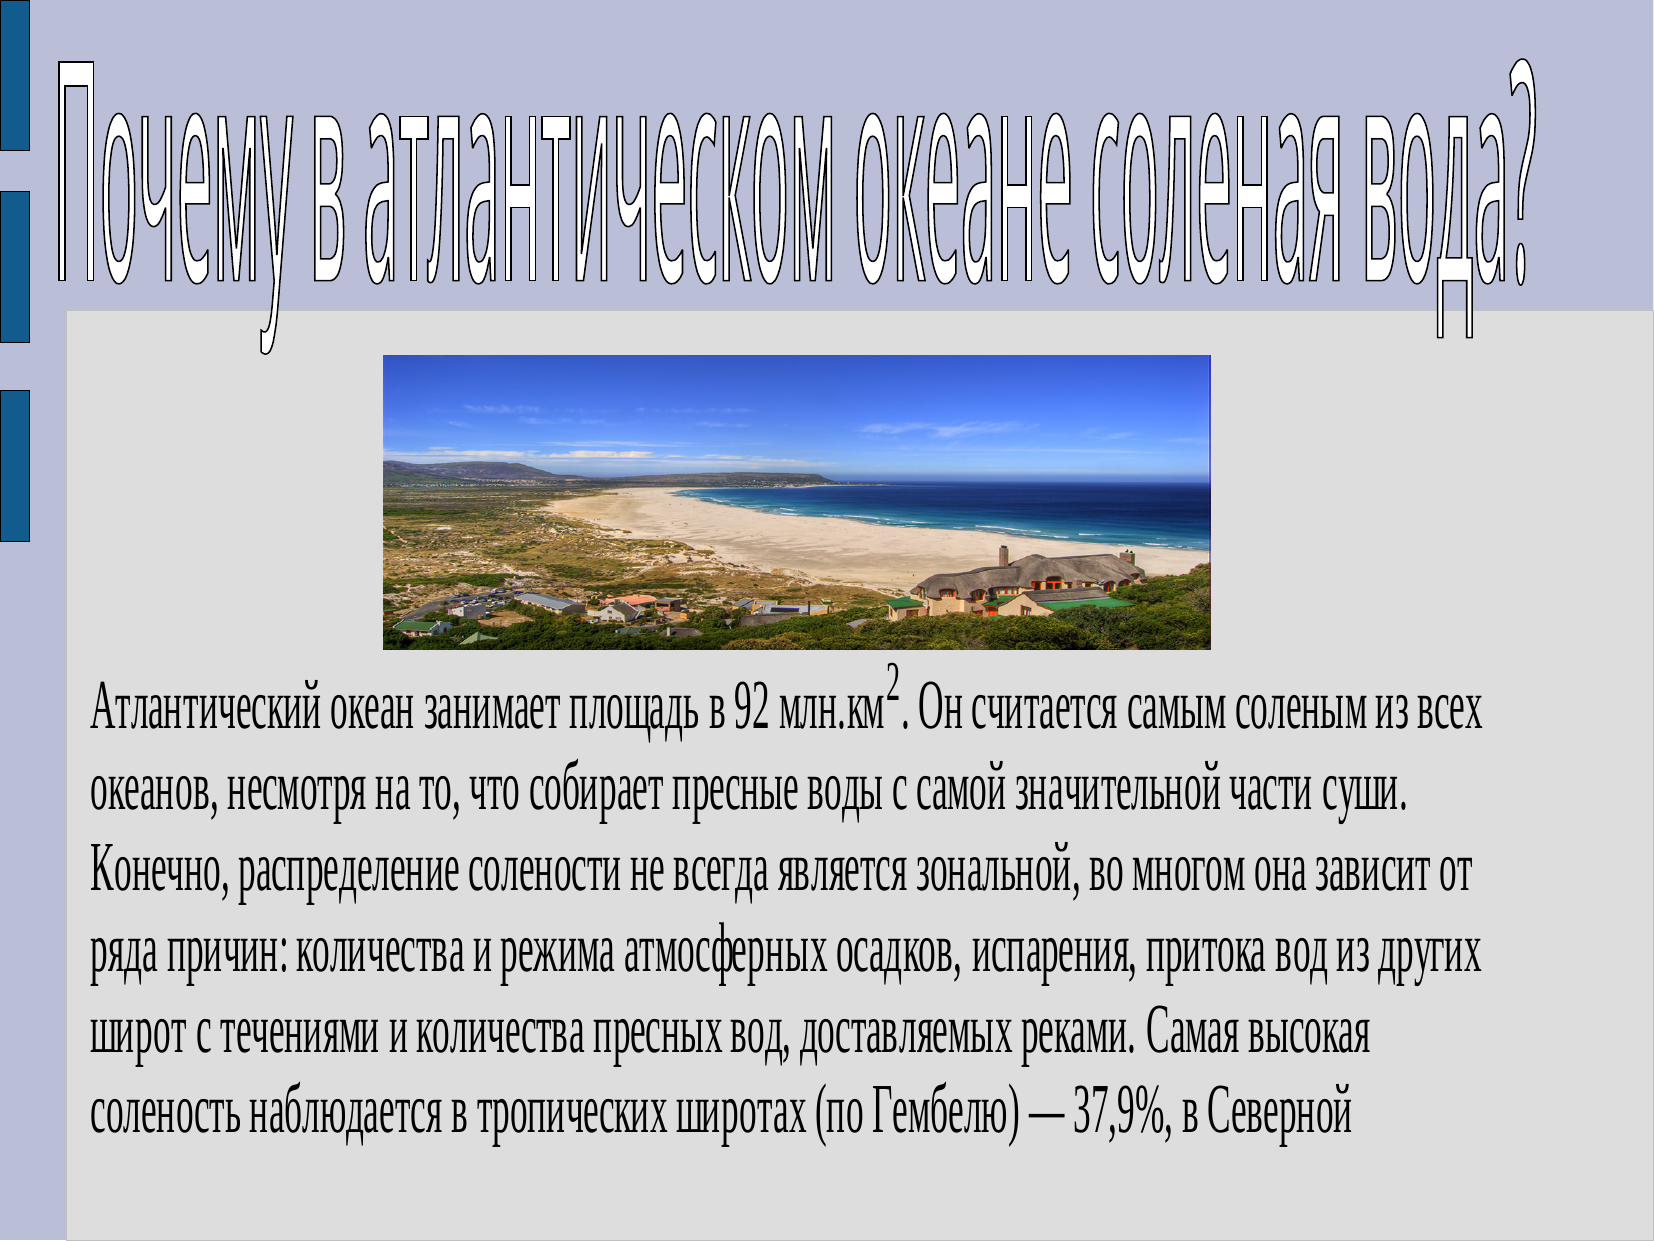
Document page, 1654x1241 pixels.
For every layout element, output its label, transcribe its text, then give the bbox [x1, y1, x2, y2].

text_box Почему в атлантическом океане соленая вода? [505, 116, 536, 281]
text_box Почему в атлантическом океане соленая вода? [897, 116, 926, 281]
text_box Почему в атлантическом океане соленая вода? [142, 116, 172, 281]
text_box Почему в атлантическом океане соленая вода? [1309, 116, 1339, 281]
text_box Почему в атлантическом океане соленая вода? [1001, 116, 1032, 281]
text_box Почему в атлантическом океане соленая вода? [260, 116, 293, 355]
text_box Почему в атлантическом океане соленая вода? [365, 113, 394, 284]
text_box Почему в атлантическом океане соленая вода? [654, 113, 685, 284]
text_box Почему в атлантическом океане соленая вода? [1275, 113, 1304, 284]
text_box Почему в атлантическом океане соленая вода? [218, 116, 255, 281]
text_box Почему в атлантическом океане соленая вода? [754, 113, 786, 284]
text_box Почему в атлантическом океане соленая вода? [1437, 116, 1473, 338]
text_box Почему в атлантическом океане соленая вода? [723, 116, 752, 281]
text_box Почему в атлантическом океане соленая вода? [427, 116, 459, 283]
text_box Почему в атлантическом океане соленая вода? [1366, 116, 1395, 281]
text_box Почему в атлантическом океане соленая вода? [1476, 113, 1505, 284]
picture [383, 355, 1211, 650]
text_box Почему в атлантическом океане соленая вода? [1093, 113, 1119, 284]
text_box Почему в атлантическом океане соленая вода? [59, 61, 94, 281]
text_box Почему в атлантическом океане соленая вода? [314, 116, 344, 281]
text_box Почему в атлантическом океане соленая вода? [616, 116, 646, 281]
text_box Почему в атлантическом океане соленая вода? [794, 116, 832, 281]
text_box Почему в атлантическом океане соленая вода? [1199, 113, 1229, 284]
text_box Почему в атлантическом океане соленая вода? [690, 113, 716, 284]
text_box Почему в атлантическом океане соленая вода? [963, 113, 992, 284]
text_box Почему в атлантическом океане соленая вода? [857, 113, 889, 284]
text_box Почему в атлантическом океане соленая вода? [928, 113, 958, 284]
chart [88, 649, 1506, 1147]
text_box Почему в атлантическом океане соленая вода? [1123, 113, 1156, 284]
text_box Почему в атлантическом океане соленая вода? [1040, 113, 1070, 284]
text_box Почему в атлантическом океане соленая вода? [467, 113, 495, 284]
text_box Почему в атлантическом океане соленая вода? [180, 113, 210, 284]
text_box Почему в атлантическом океане соленая вода? [1401, 113, 1433, 284]
text_box Почему в атлантическом океане соленая вода? [576, 116, 607, 281]
text_box Почему в атлантическом океане соленая вода? [542, 116, 570, 281]
text_box Почему в атлантическом океане соленая вода? [400, 116, 428, 281]
text_box Почему в атлантическом океане соленая вода? [1159, 116, 1191, 283]
text_box Почему в атлантическом океане соленая вода? [103, 113, 135, 284]
text_box Почему в атлантическом океане соленая вода? [1237, 116, 1268, 281]
text_box Почему в атлантическом океане соленая вода? [1510, 59, 1536, 220]
